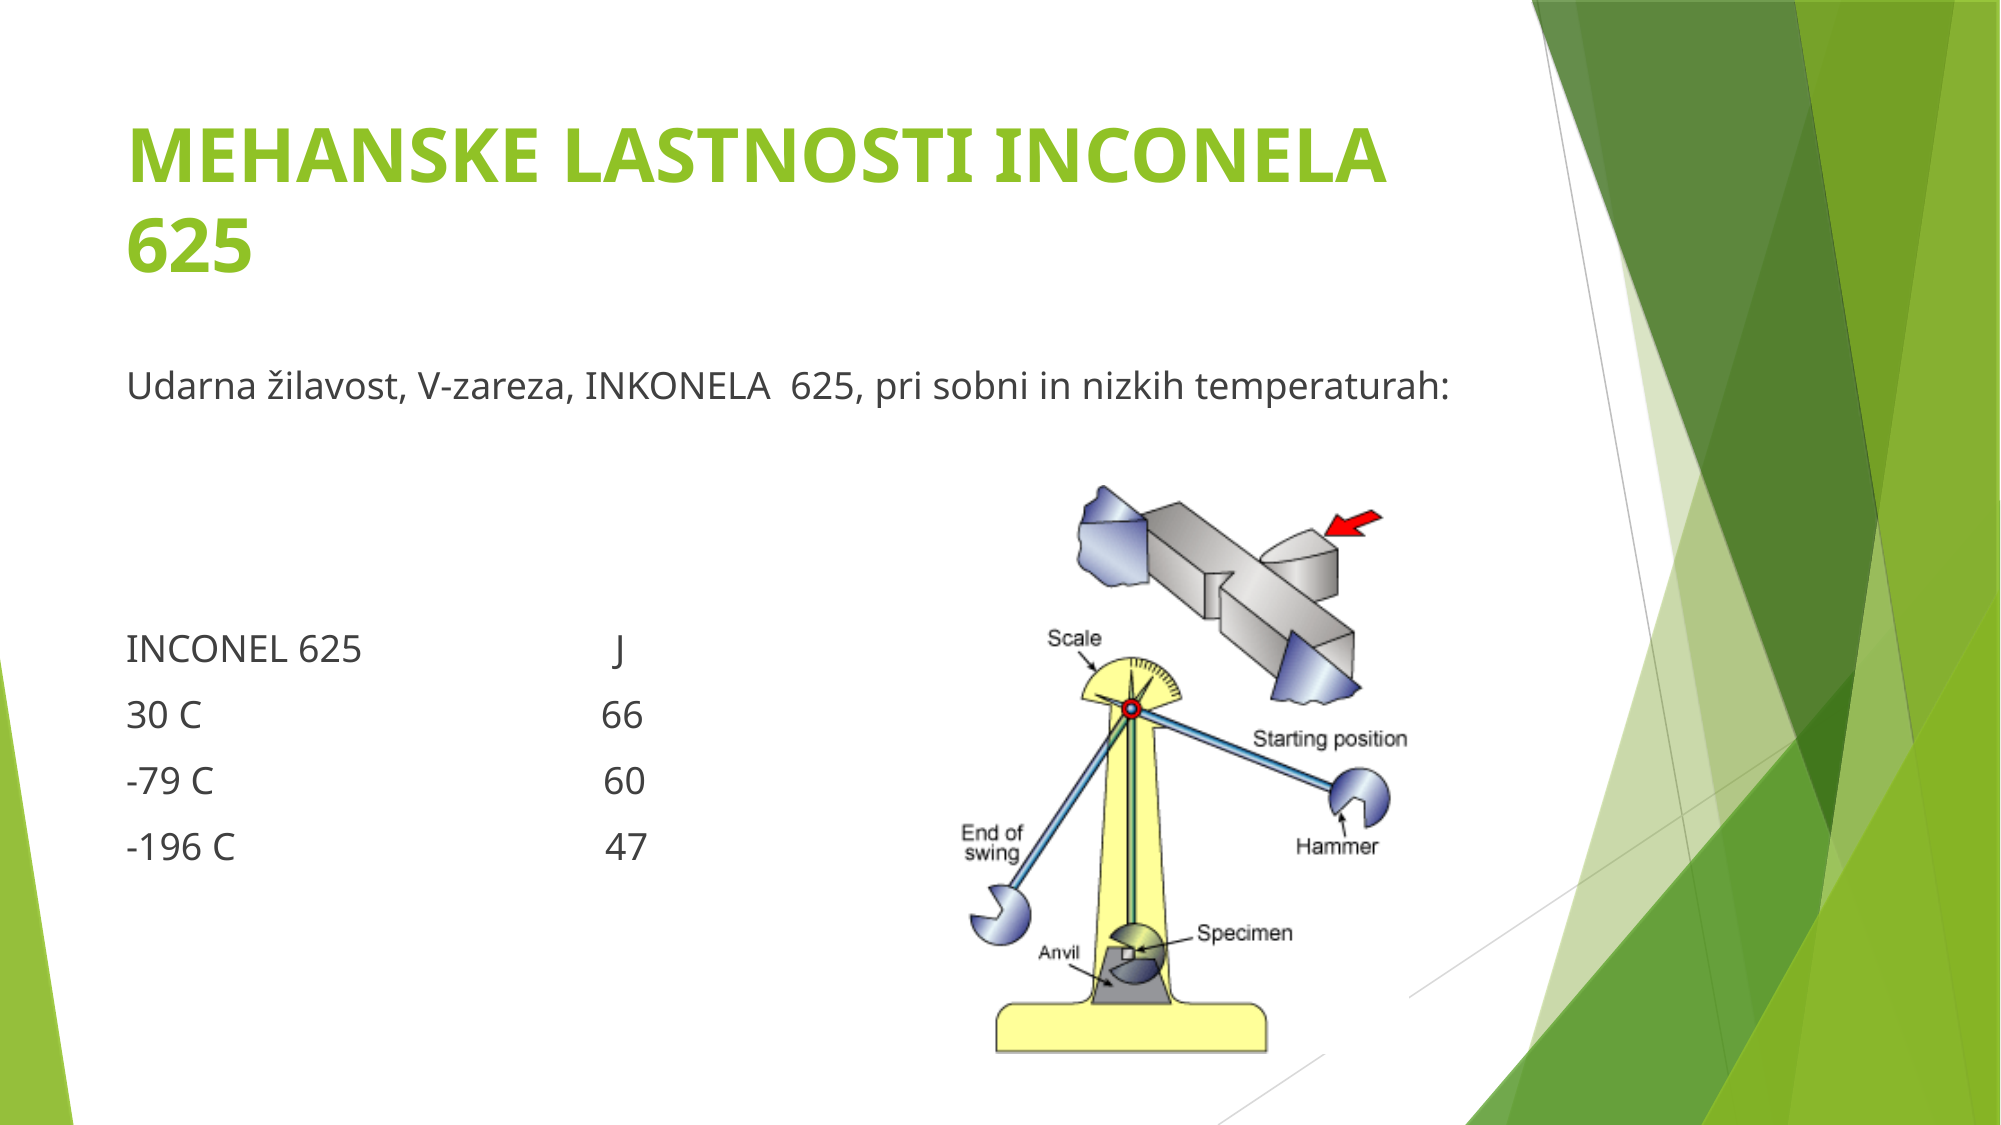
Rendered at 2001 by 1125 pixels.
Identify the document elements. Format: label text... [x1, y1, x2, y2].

picture [960, 485, 1409, 1054]
list Udarna žilavost, V-zareza, INKONELA 625, pri sobni in nizkih temperaturah: INCONEL 625 J 30 C 66 -79 C 60 -196 C 47 [111, 354, 1522, 992]
title MEHANSKE LASTNOSTI INCONELA 625 [111, 99, 1522, 317]
